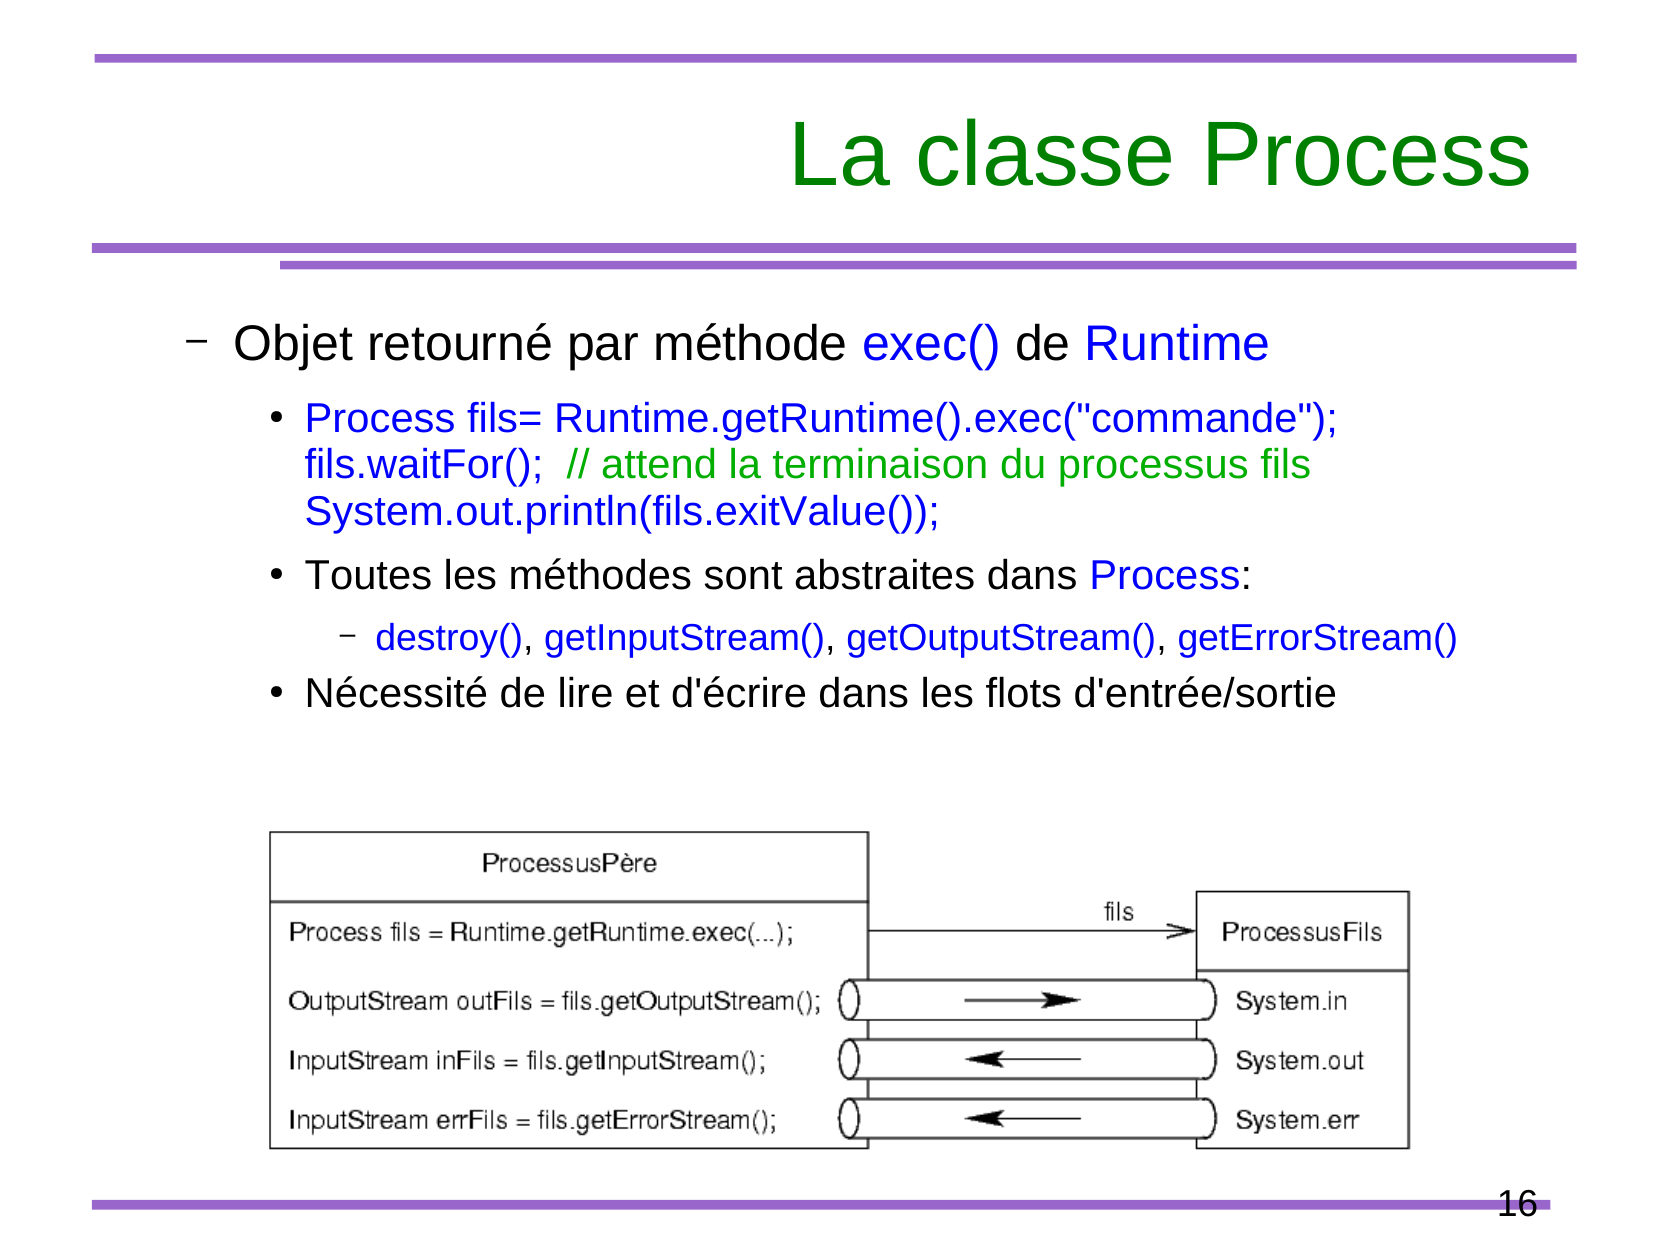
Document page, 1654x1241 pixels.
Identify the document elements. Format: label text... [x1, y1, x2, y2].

list Objet retourné par méthode exec() de Runtime Process fils= Runtime.getRuntime().exec("commande"); fils.waitFor(); // attend la terminaison du processus fils System.out.println(fils.exitValue()); Toutes les méthodes sont abstraites dans Process: destroy(), getInputStream(), getOutputStream(), getErrorStream() Nécessité de lire et d'écrire dans les flots d'entrée/sortie [92, 315, 1563, 1163]
title La classe Process [121, 49, 1534, 257]
picture [268, 830, 1412, 1151]
